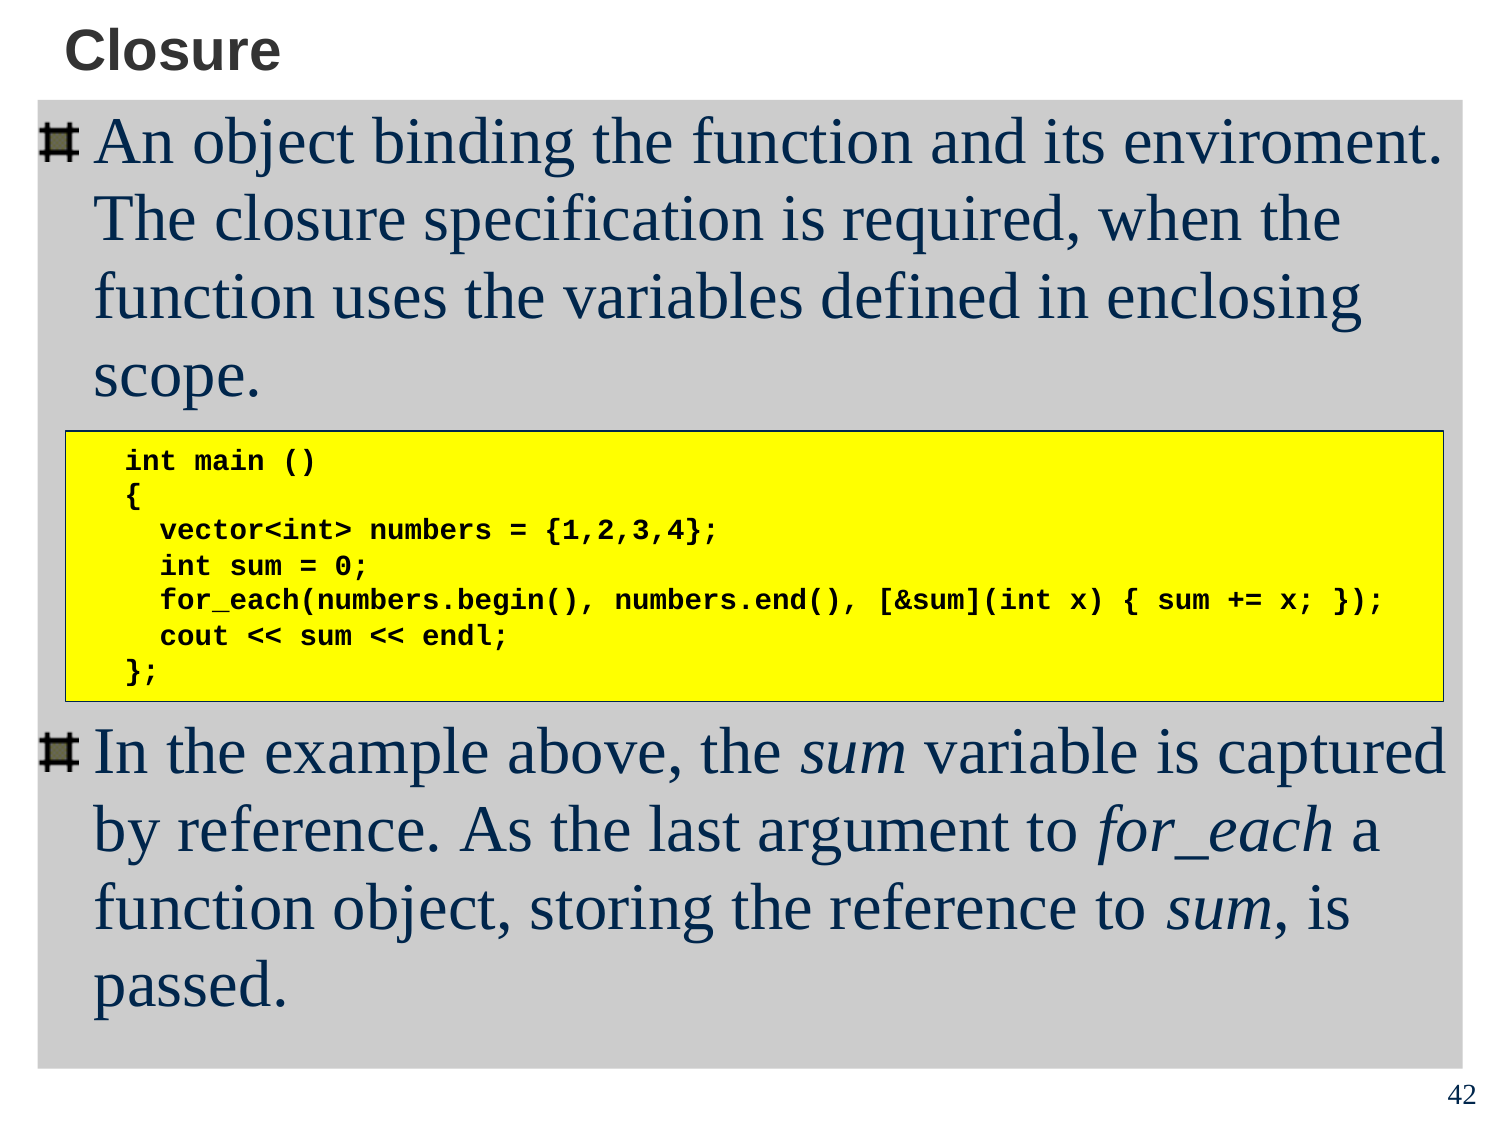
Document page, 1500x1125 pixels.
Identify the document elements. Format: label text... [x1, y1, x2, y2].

text_box int main () { vector<int> numbers = {1,2,3,4}; int sum = 0; for_each(numbers.begin(), numbers.end(), [&sum](int x) { sum += x; }); cout << sum << endl; }; [65, 430, 1444, 702]
list An object binding the function and its enviroment. The closure specification is required, when the function uses the variables defined in enclosing scope. In the example above, the sum variable is captured by reference. As the last argument to for_each a function object, storing the reference to sum, is passed. [37, 99, 1463, 1069]
title Closure [50, 0, 1450, 91]
